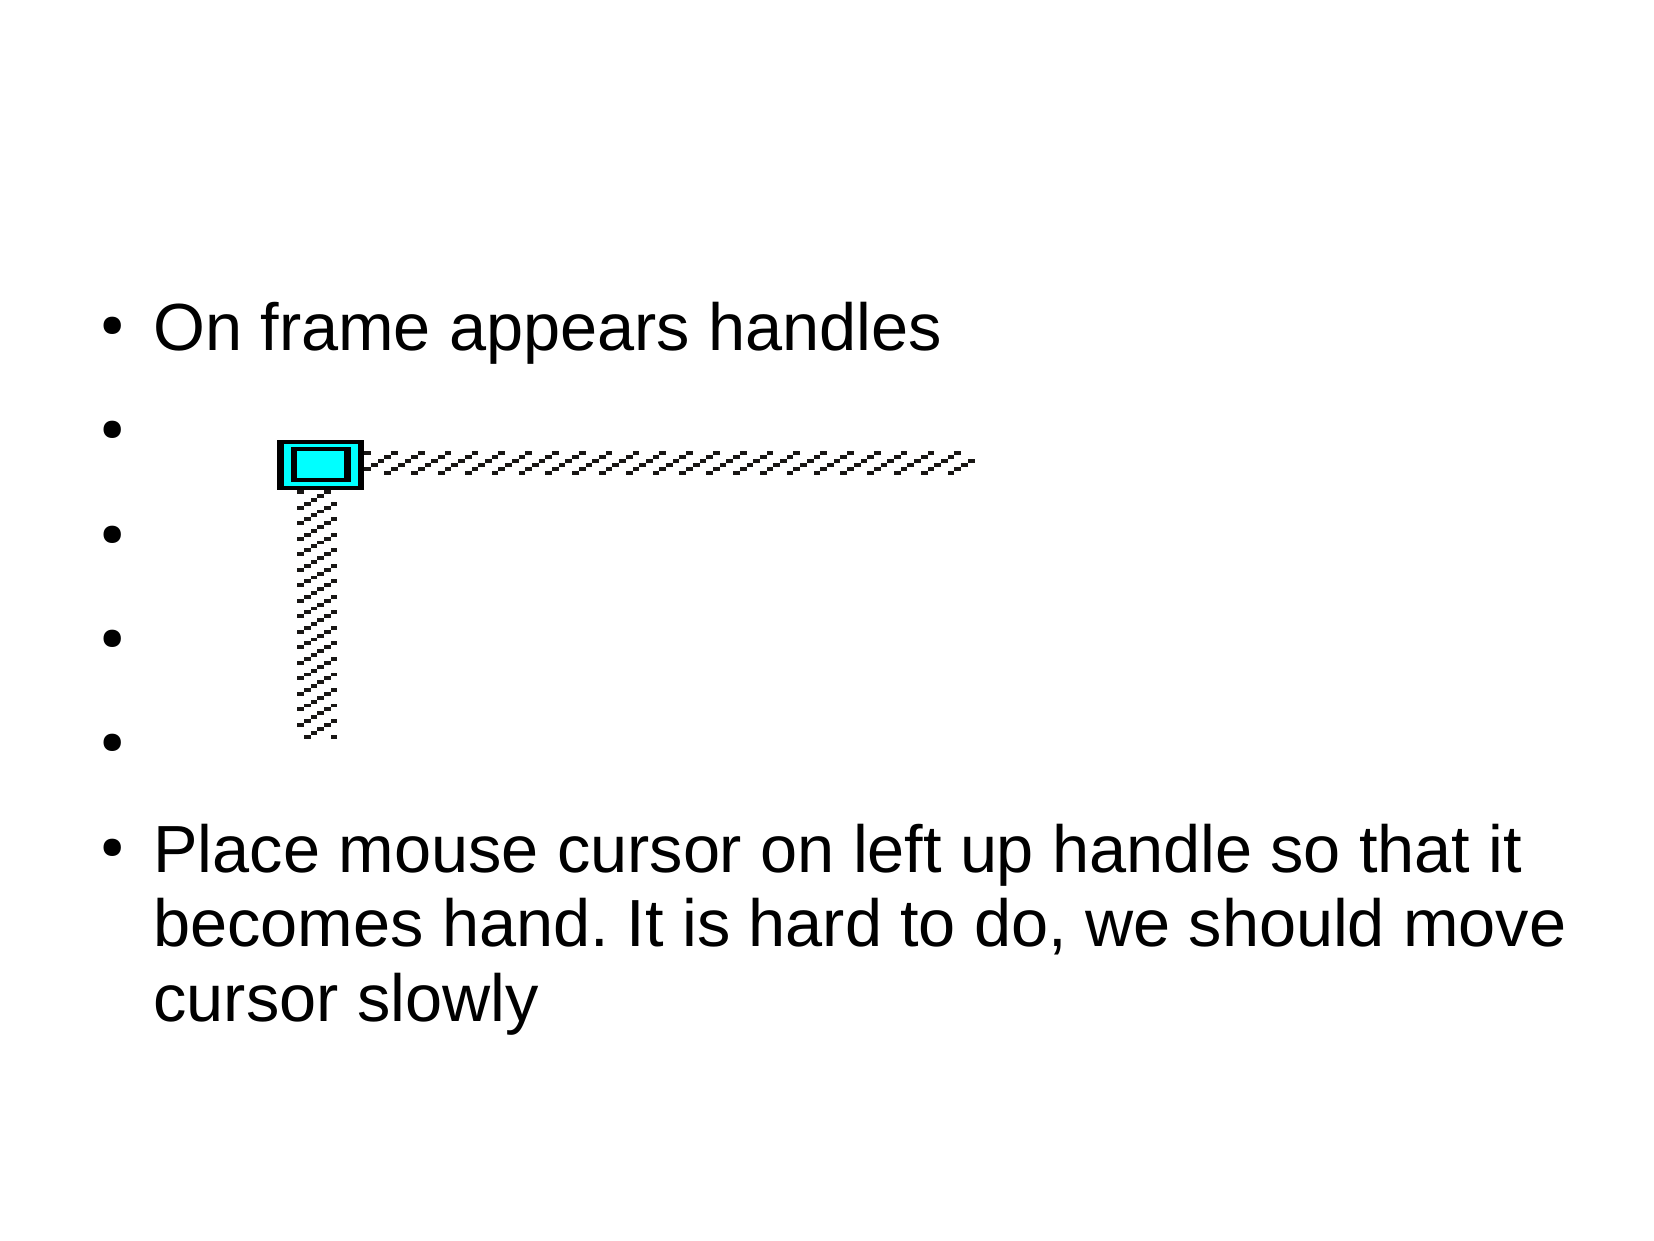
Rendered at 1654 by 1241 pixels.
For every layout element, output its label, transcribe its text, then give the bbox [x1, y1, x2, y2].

picture [177, 413, 975, 739]
list On frame appears handles Place mouse cursor on left up handle so that it becomes hand. It is hard to do, we should move cursor slowly [82, 290, 1571, 1109]
